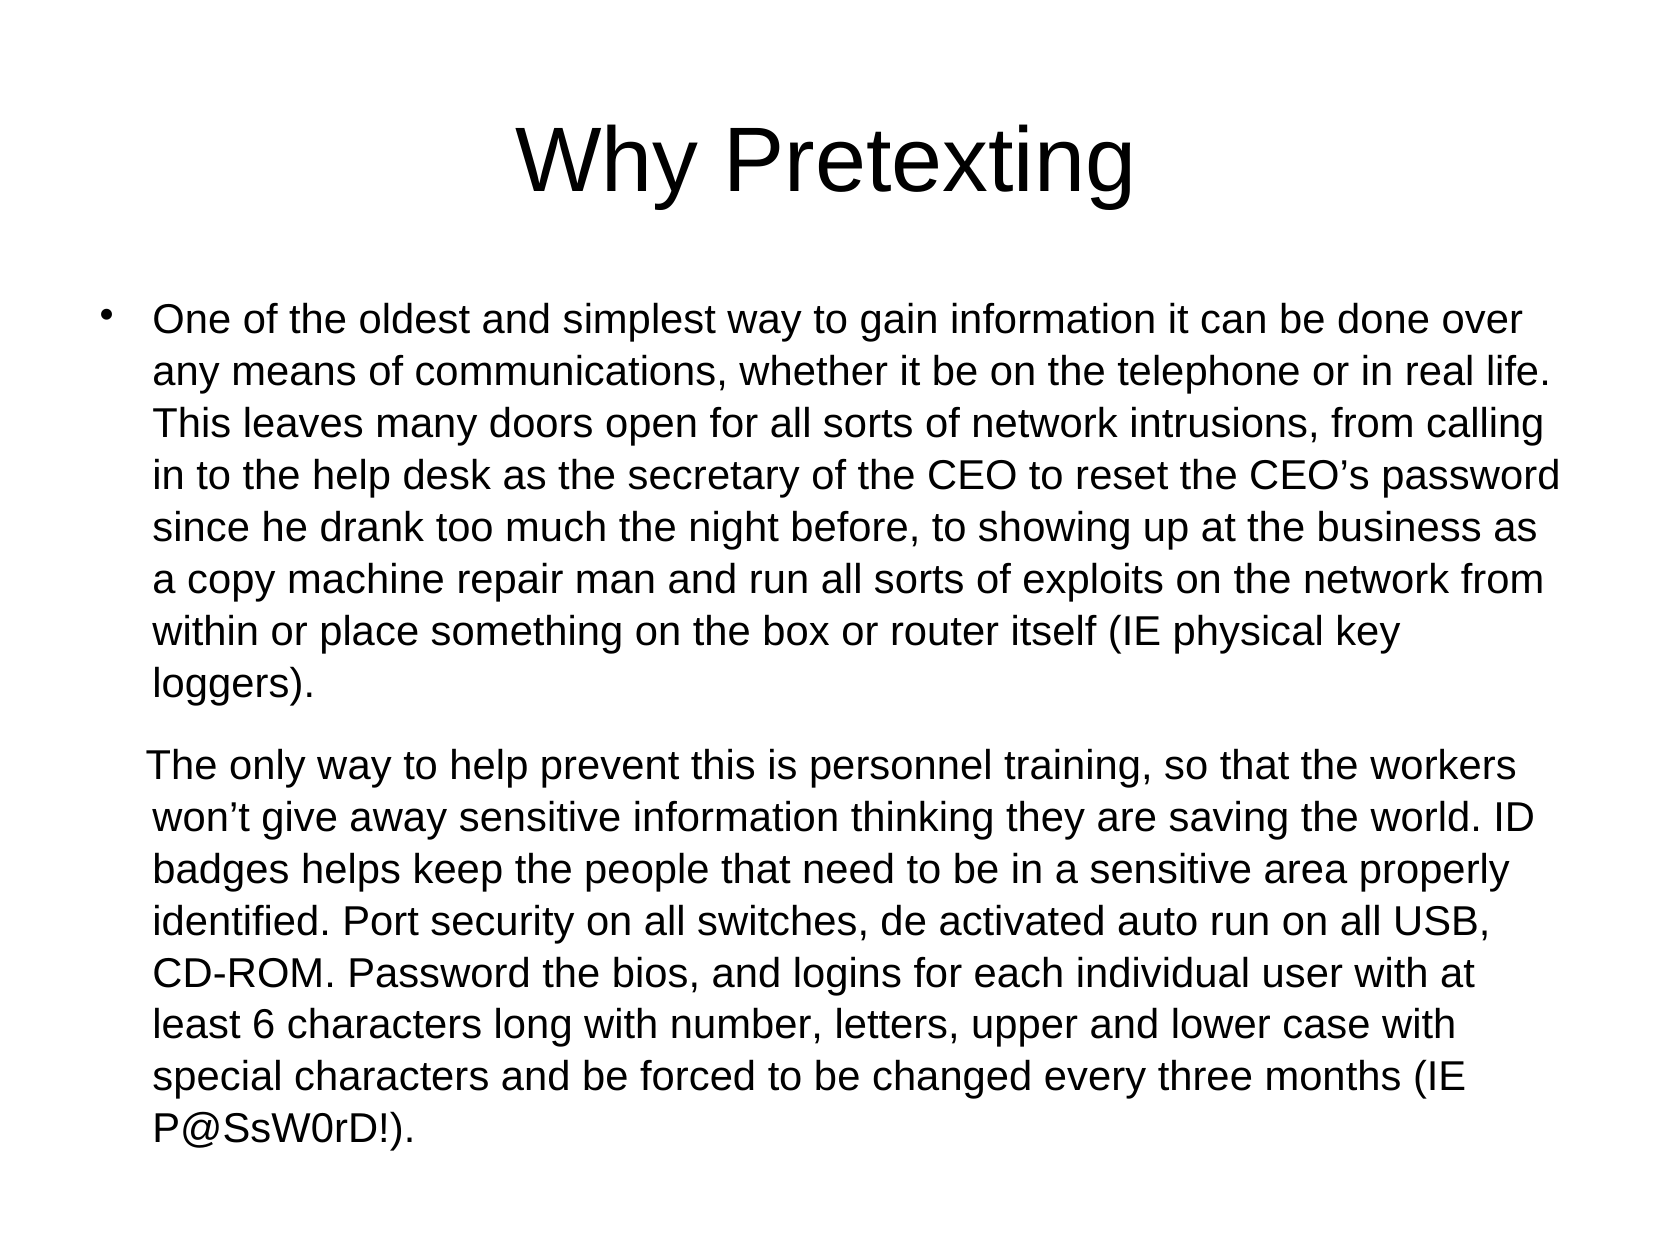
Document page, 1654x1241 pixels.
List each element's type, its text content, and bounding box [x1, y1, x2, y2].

text_box Why Pretexting [82, 49, 1570, 257]
text_box One of the oldest and simplest way to gain information it can be done over any means of communications, whether it be on the telephone or in real life. This leaves many doors open for all sorts of network intrusions, from calling in to the help desk as the secretary of the CEO to reset the CEO’s password since he drank too much the night before, to showing up at the business as a copy machine repair man and run all sorts of exploits on the network from within or place something on the box or router itself (IE physical key loggers). The only way to help prevent this is personnel training, so that the workers won’t give away sensitive information thinking they are saving the world. ID badges helps keep the people that need to be in a sensitive area properly identified. Port security on all switches, de activated auto run on all USB, CD-ROM. Password the bios, and logins for each individual user with at least 6 characters long with number, letters, upper and lower case with special characters and be forced to be changed every three months (IE P@SsW0rD!). [82, 290, 1570, 1152]
